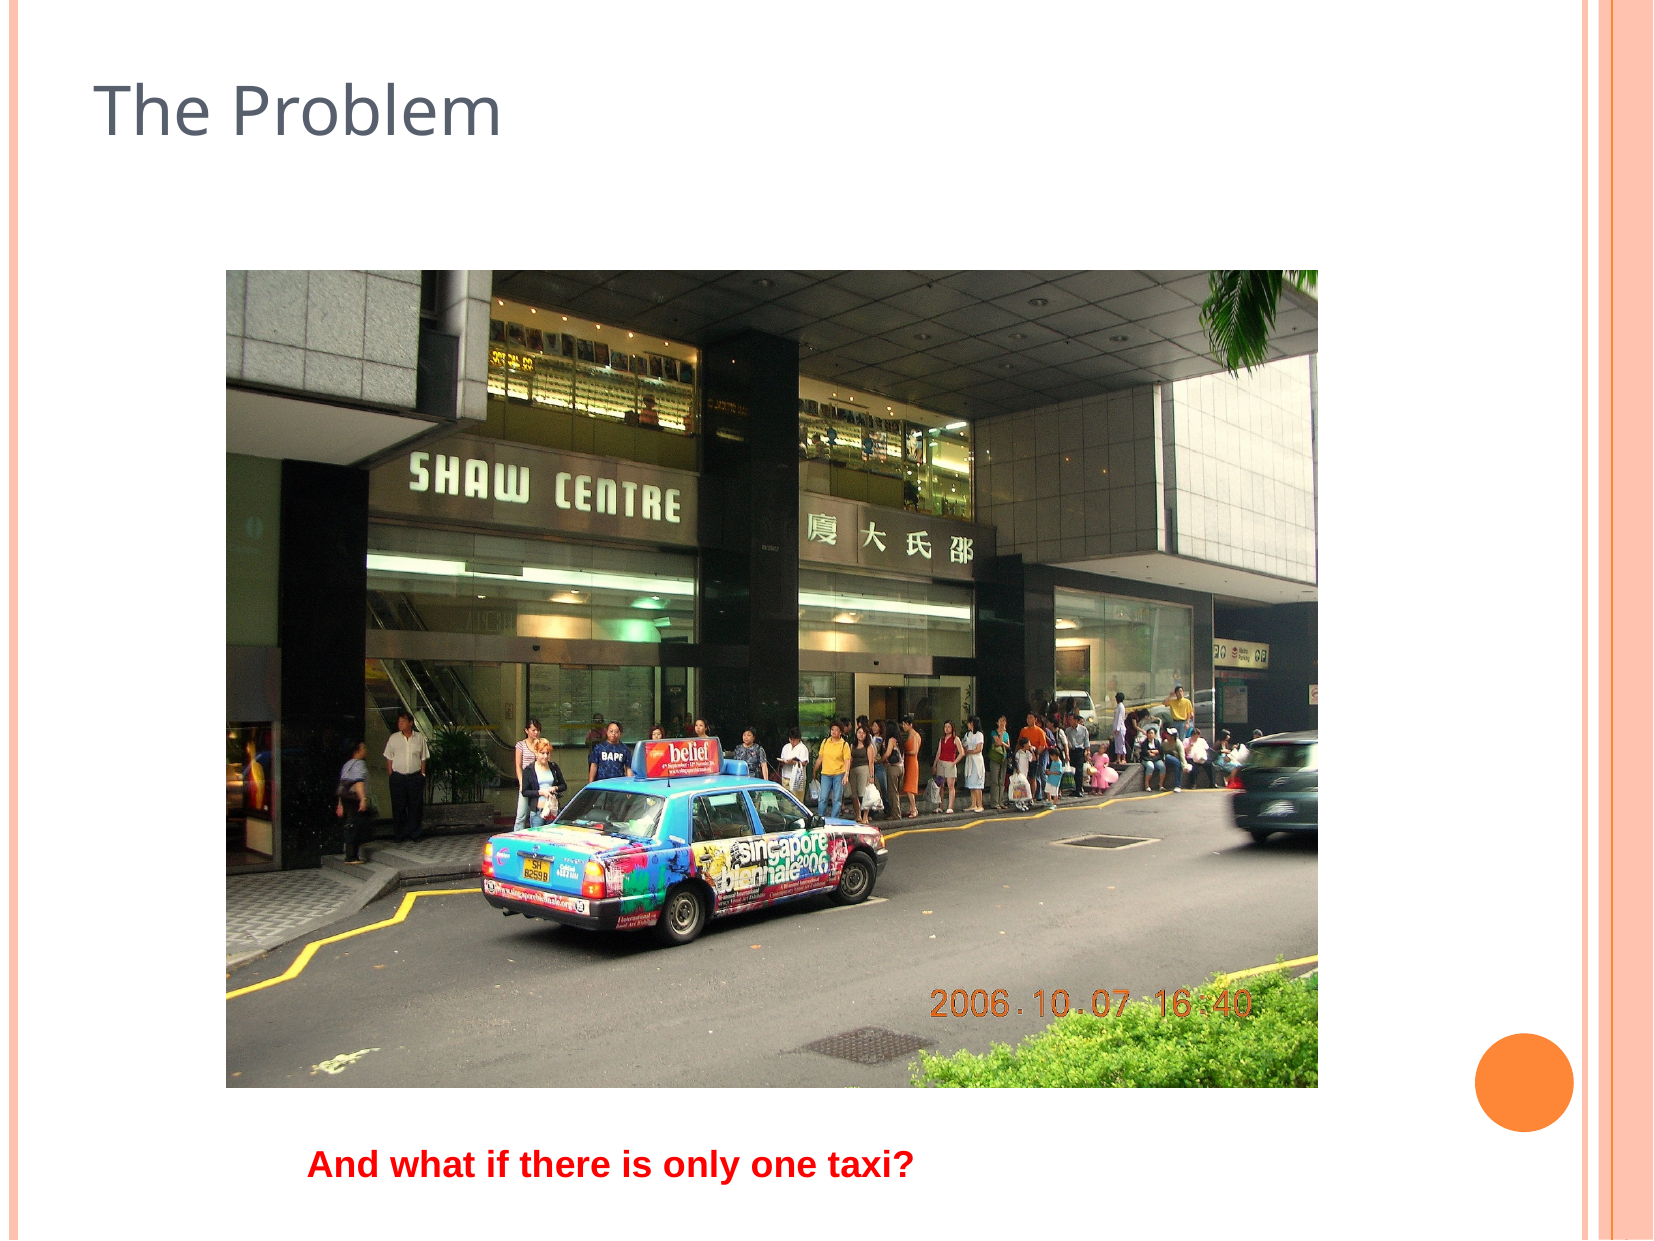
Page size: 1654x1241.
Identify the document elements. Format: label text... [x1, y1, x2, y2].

picture [226, 270, 1318, 1089]
text_box And what if there is only one taxi? [291, 1137, 931, 1197]
text_box The Problem [76, 0, 1565, 157]
